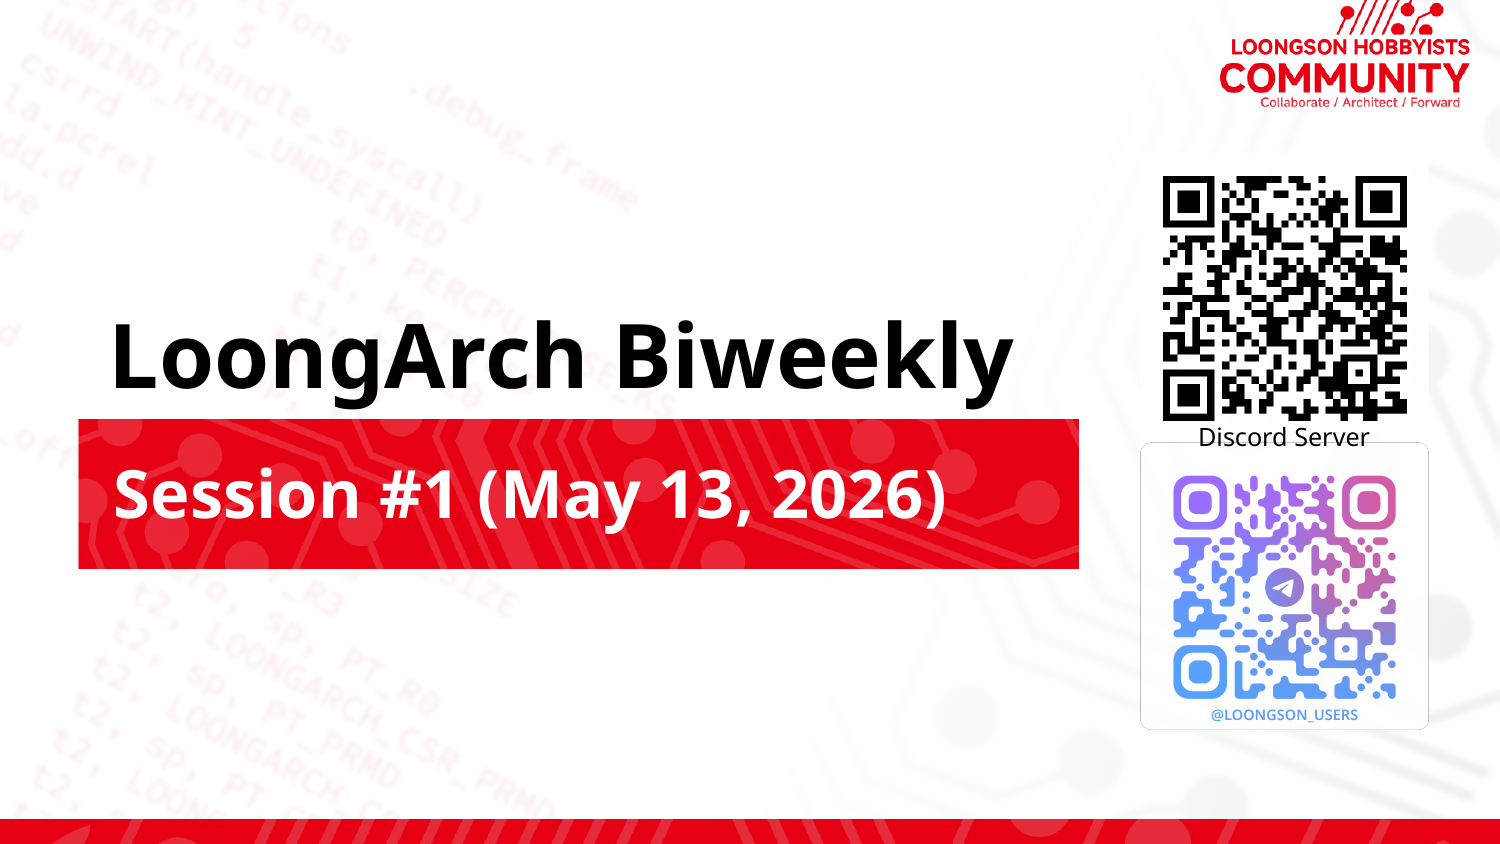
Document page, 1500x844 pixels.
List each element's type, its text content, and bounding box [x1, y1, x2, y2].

subtitle Session #1 (May 13, 2026) [99, 436, 1027, 542]
picture [0, 0, 1500, 844]
title LoongArch Biweekly [93, 275, 1140, 422]
text_box Discord Server [1170, 408, 1398, 464]
